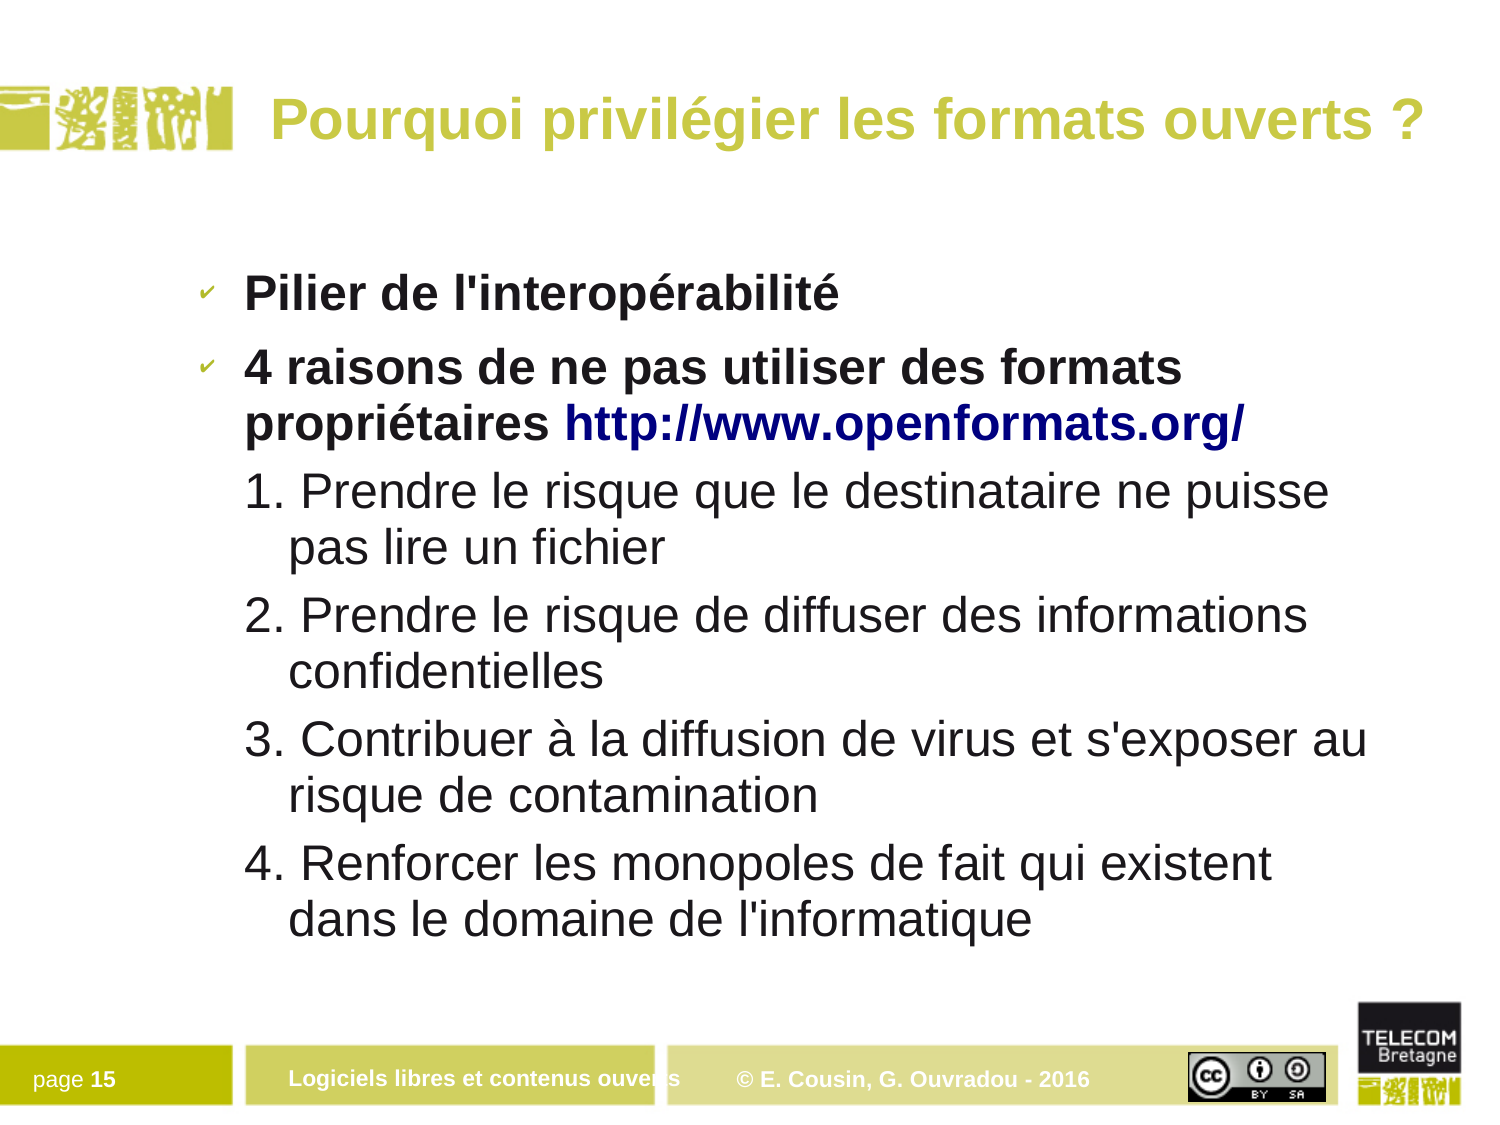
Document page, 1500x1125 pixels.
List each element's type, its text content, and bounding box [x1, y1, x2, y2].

list Pilier de l'interopérabilité 4 raisons de ne pas utiliser des formats propriétaires http://www.openformats.org/ 1. Prendre le risque que le destinataire ne puisse pas lire un fichier 2. Prendre le risque de diffuser des informations confidentielles 3. Contribuer à la diffusion de virus et s'exposer au risque de contamination 4. Renforcer les monopoles de fait qui existent dans le domaine de l'informatique [200, 265, 1372, 987]
title Pourquoi privilégier les formats ouverts ? [270, 48, 1459, 191]
picture [0, 0, 1500, 1125]
